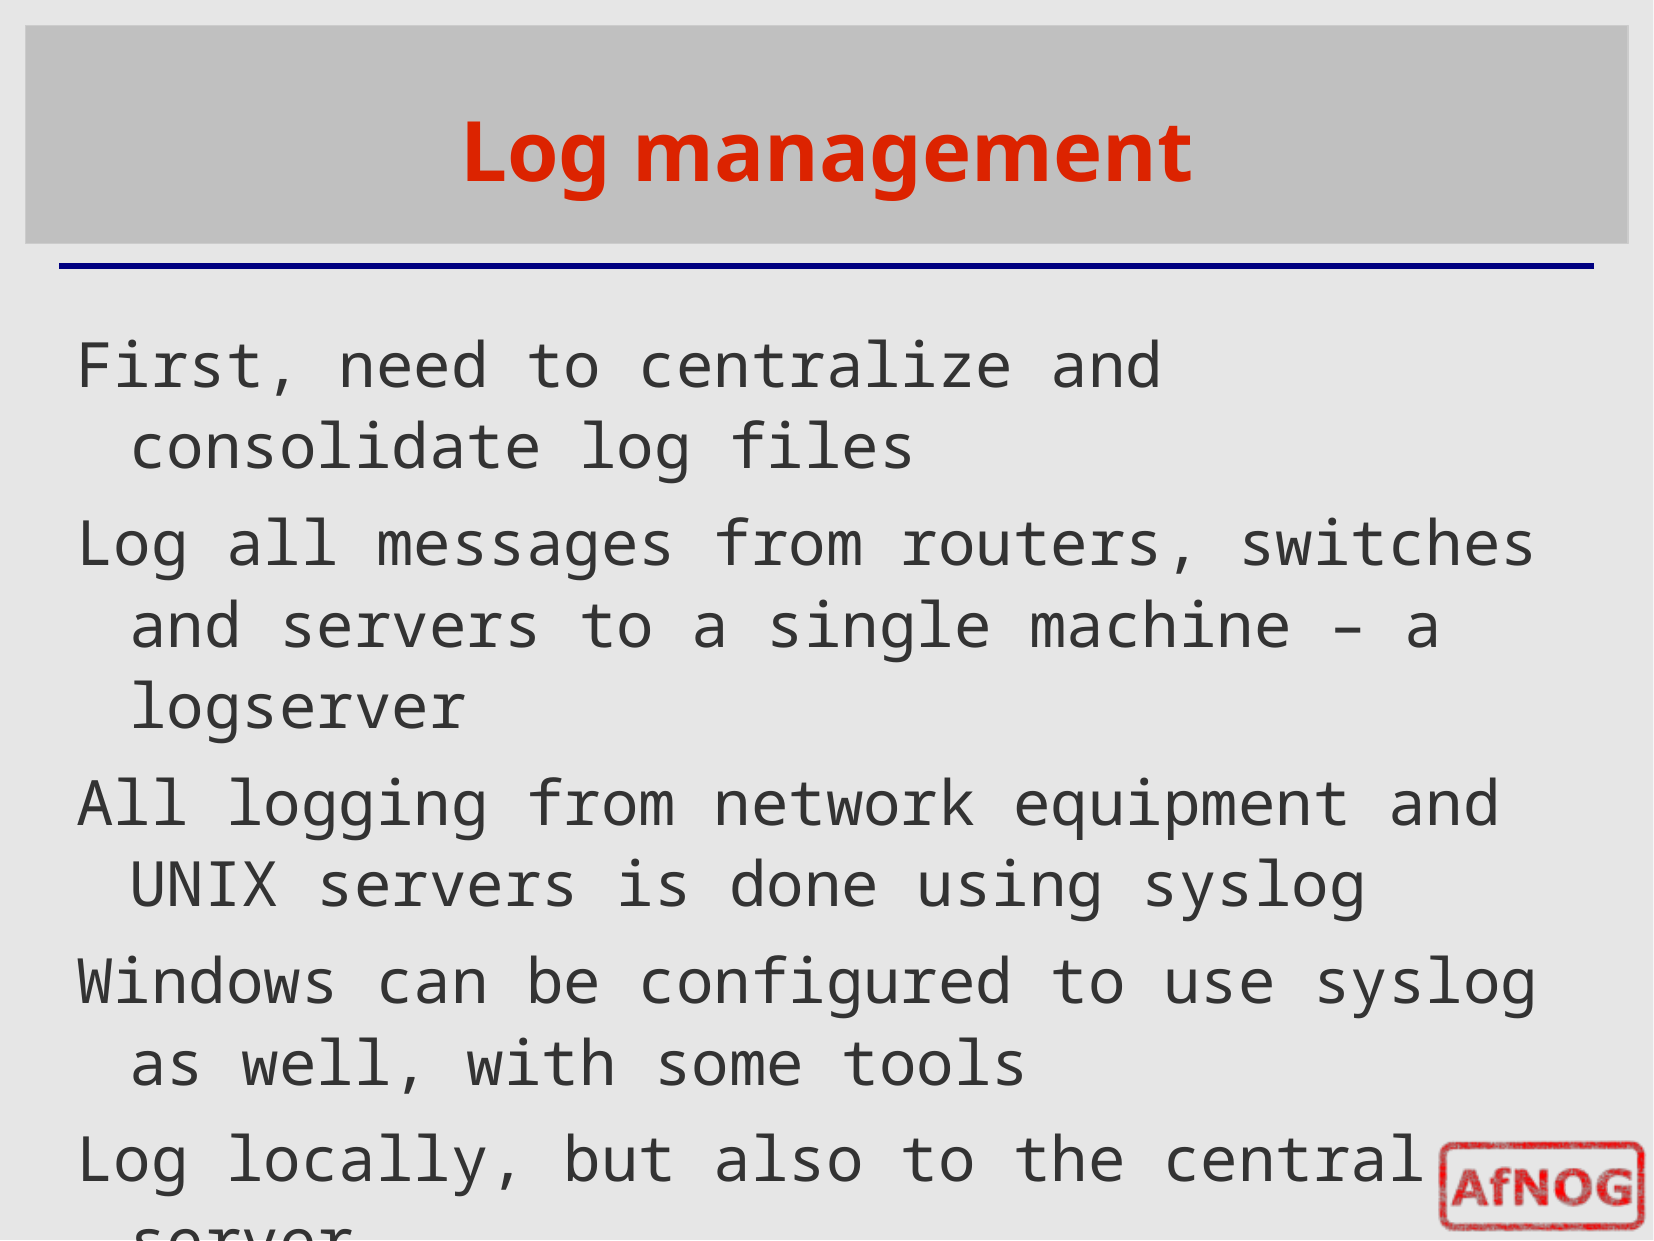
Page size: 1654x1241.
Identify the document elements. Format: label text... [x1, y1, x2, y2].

title Log management [121, 46, 1534, 253]
list First, need to centralize and consolidate log files Log all messages from routers, switches and servers to a single machine – a logserver All logging from network equipment and UNIX servers is done using syslog Windows can be configured to use syslog as well, with some tools Log locally, but also to the central server [59, 322, 1594, 1162]
picture [1437, 1139, 1648, 1235]
